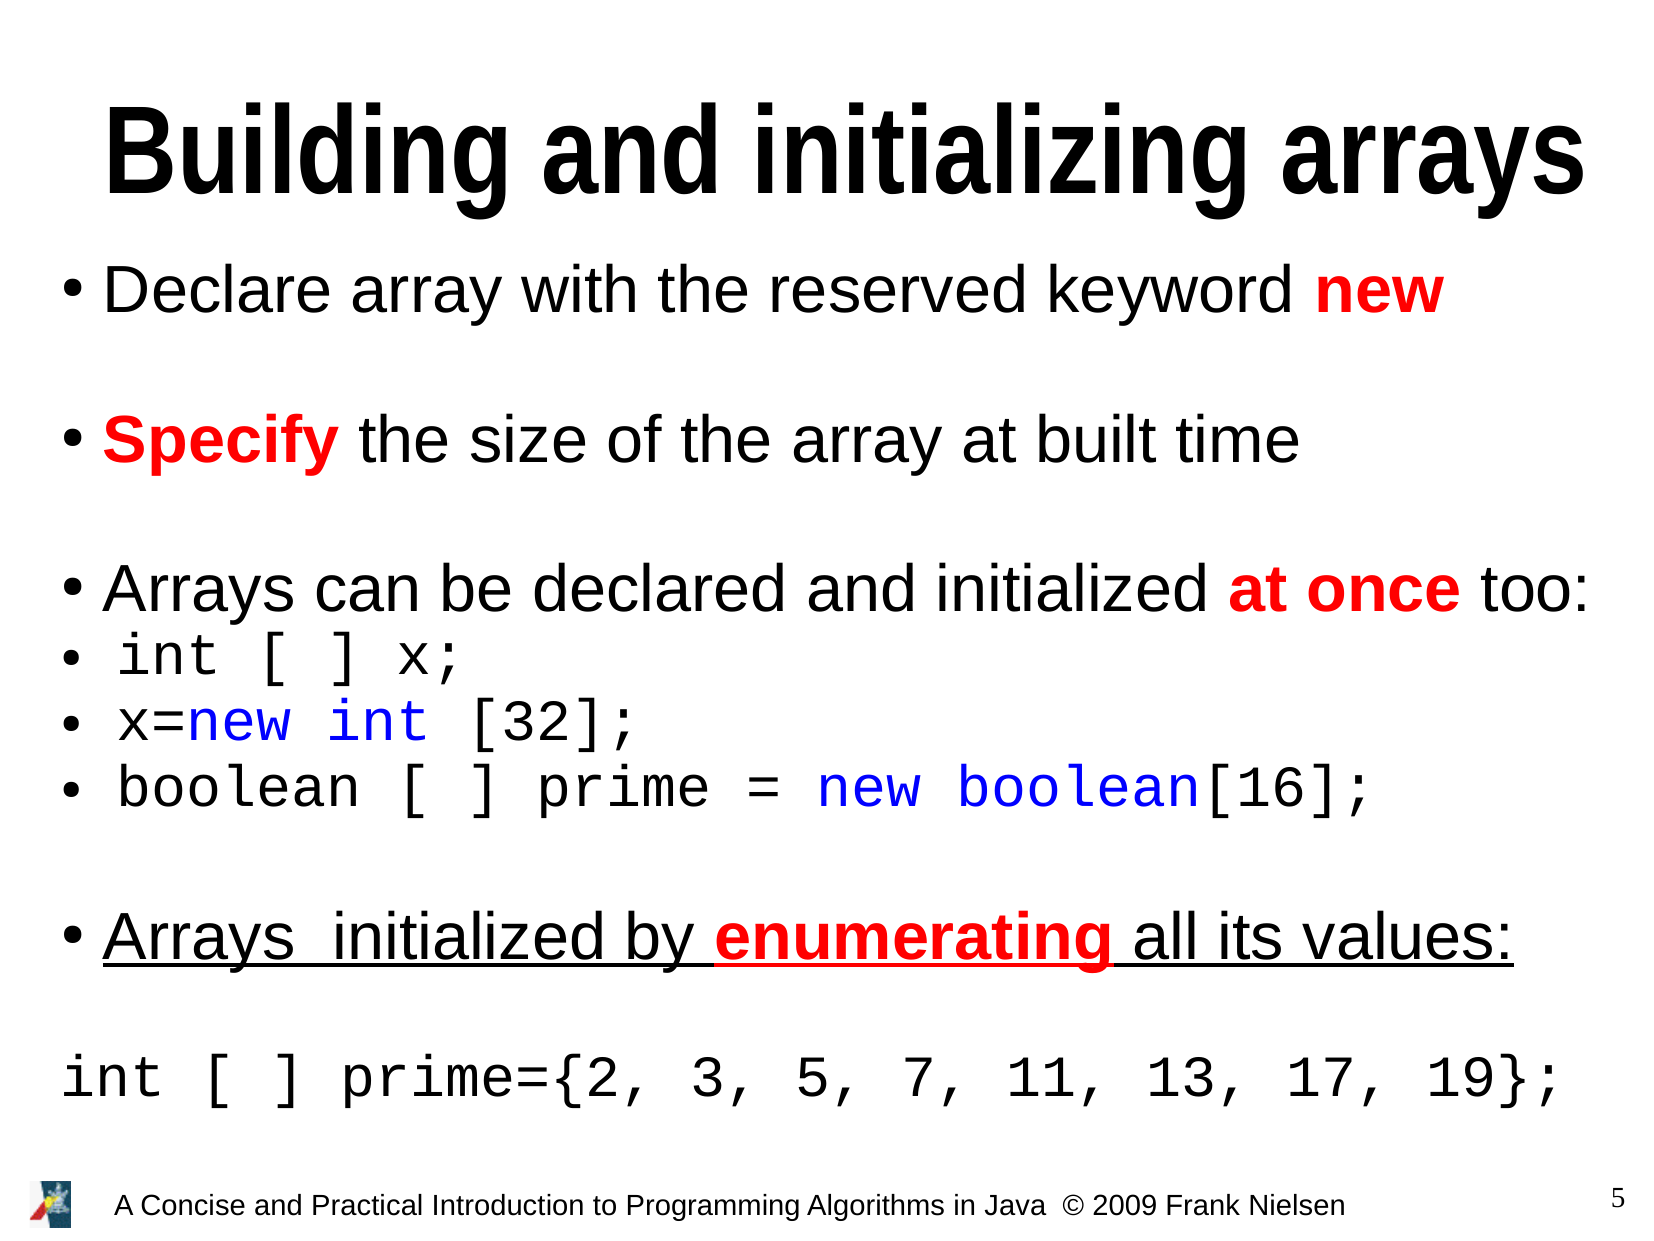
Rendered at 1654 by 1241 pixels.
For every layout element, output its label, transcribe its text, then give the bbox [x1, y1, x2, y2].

text_box Declare array with the reserved keyword new Specify the size of the array at built time Arrays can be declared and initialized at once too: int [ ] x; x=new int [32]; boolean [ ] prime = new boolean[16]; Arrays initialized by enumerating all its values: int [ ] prime={2, 3, 5, 7, 11, 13, 17, 19}; [46, 244, 1616, 1109]
picture [29, 1181, 71, 1228]
text_box Building and initializing arrays [88, 69, 1604, 227]
